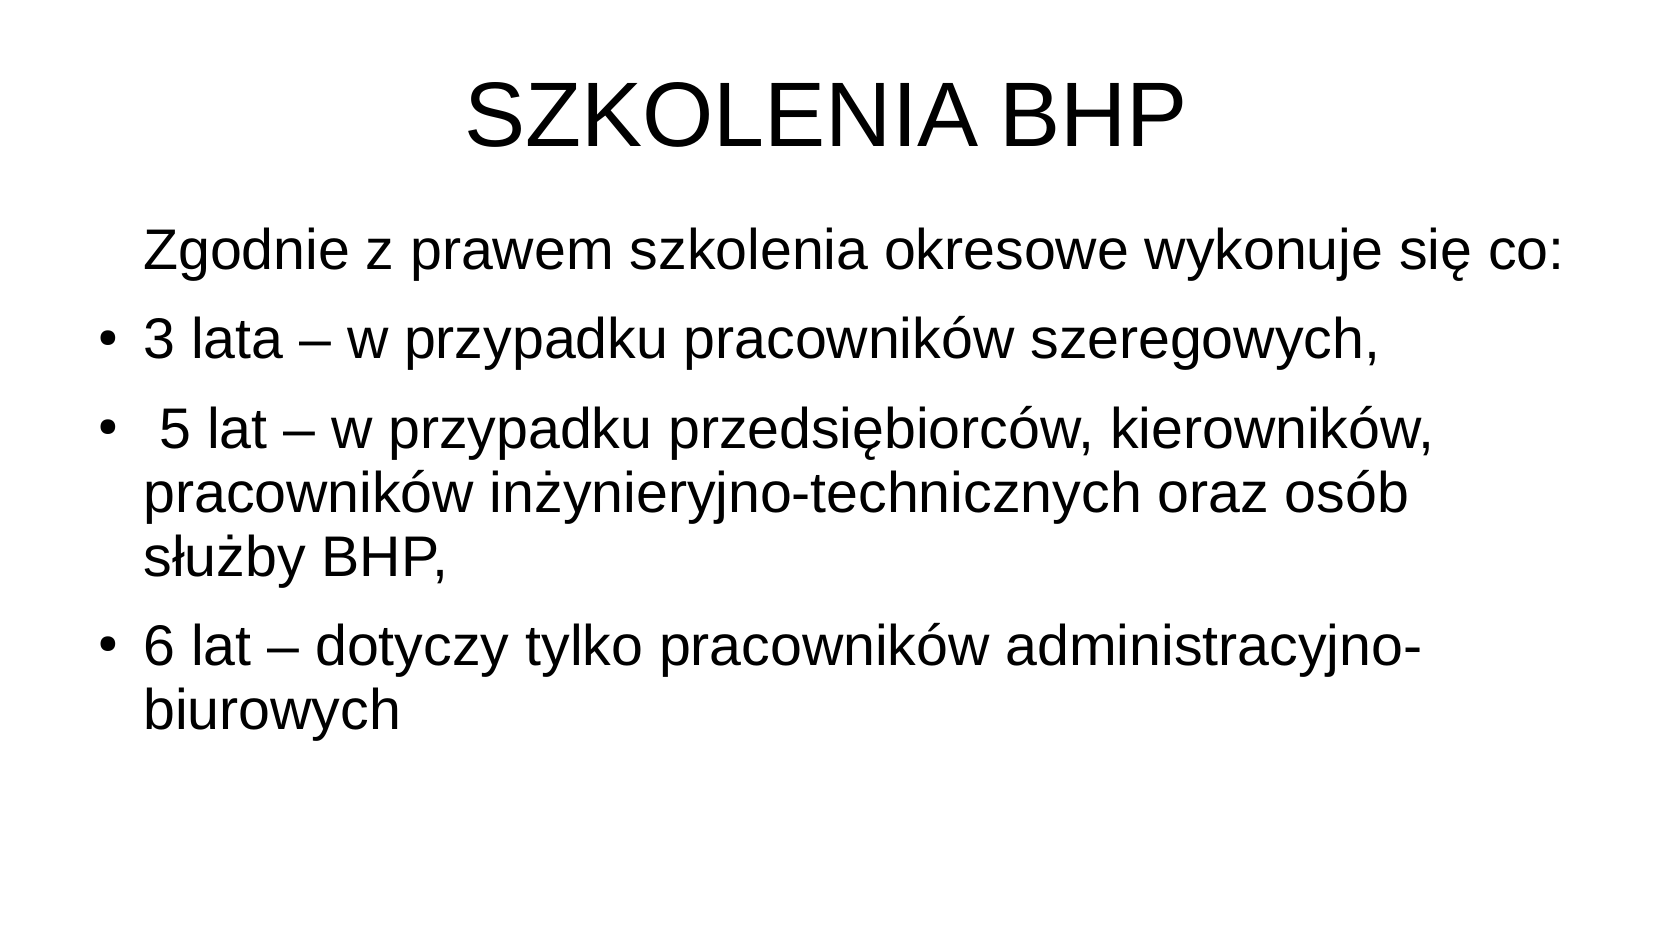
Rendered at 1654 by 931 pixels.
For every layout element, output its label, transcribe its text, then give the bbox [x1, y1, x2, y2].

list Zgodnie z prawem szkolenia okresowe wykonuje się co: 3 lata – w przypadku pracowników szeregowych, 5 lat – w przypadku przedsiębiorców, kierowników, pracowników inżynieryjno-technicznych oraz osób służby BHP, 6 lat – dotyczy tylko pracowników administracyjno-biurowych [82, 217, 1571, 758]
title SZKOLENIA BHP [82, 37, 1571, 193]
